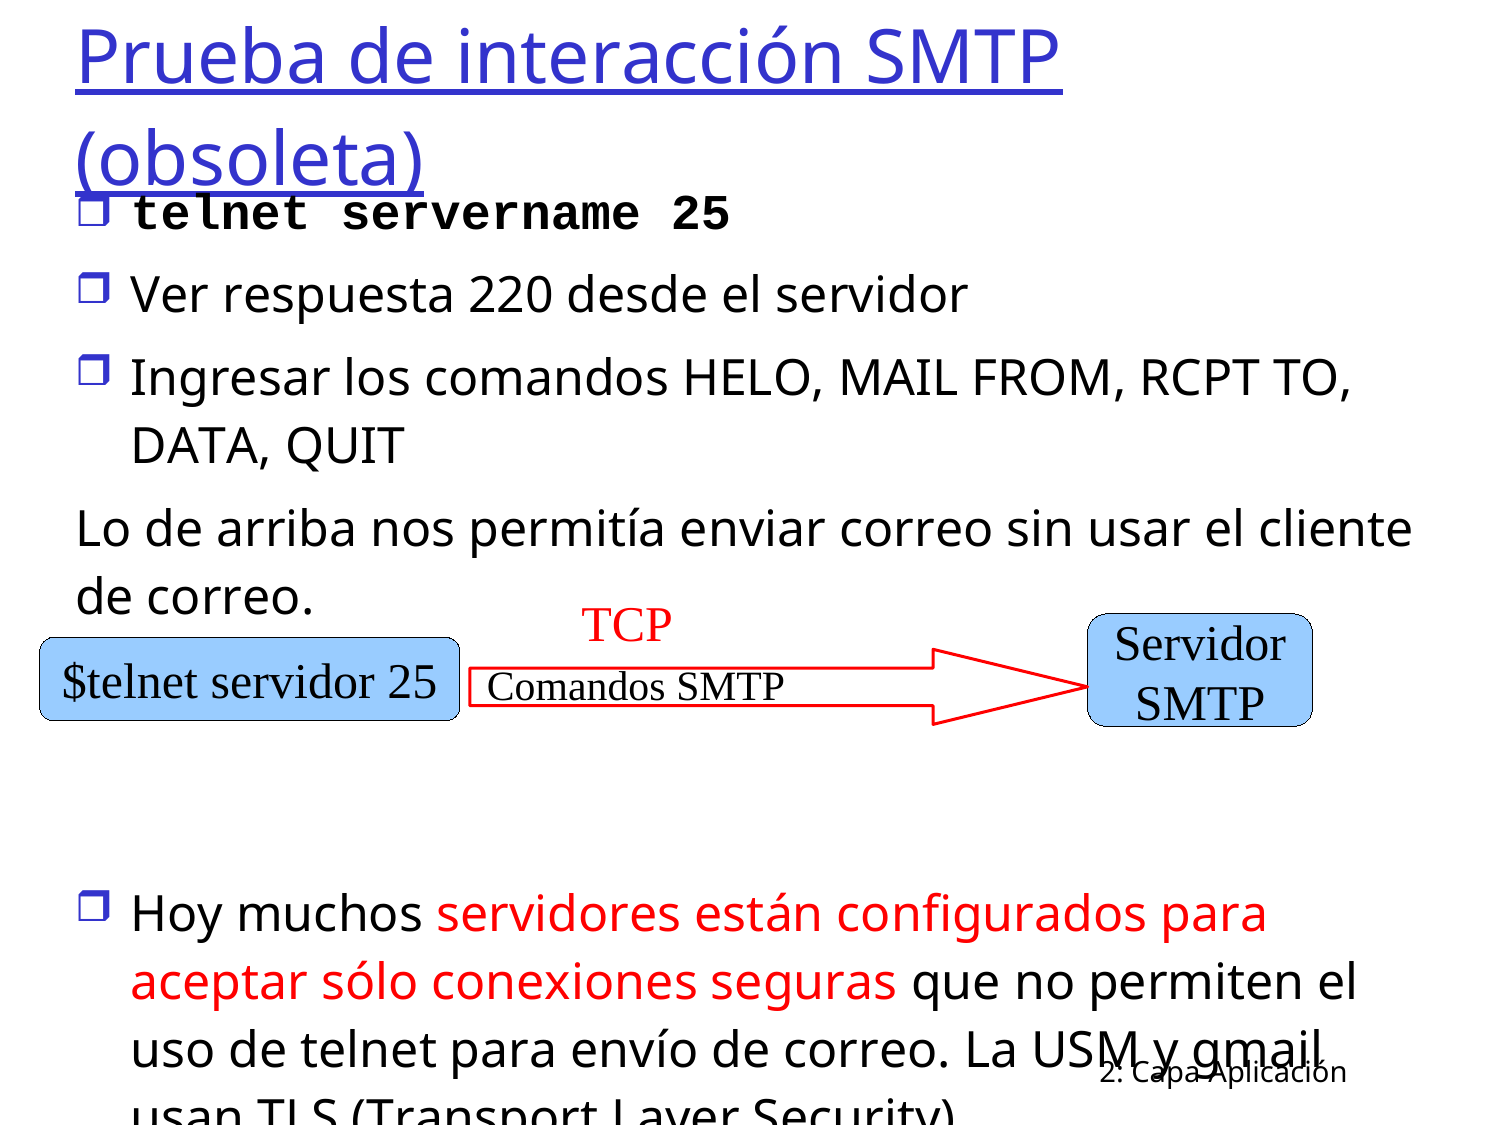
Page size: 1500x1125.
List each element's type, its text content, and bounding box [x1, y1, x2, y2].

text_box Comandos SMTP [472, 651, 801, 717]
text_box TCP [566, 584, 717, 651]
text_box $telnet servidor 25 [39, 637, 460, 721]
text_box Servidor SMTP [1087, 613, 1313, 727]
title Prueba de interacción SMTP (obsoleta) [75, 30, 1426, 181]
list telnet servername 25 Ver respuesta 220 desde el servidor Ingresar los comandos HELO, MAIL FROM, RCPT TO, DATA, QUIT Lo de arriba nos permitía enviar correo sin usar el cliente de correo. Hoy muchos servidores están configurados para aceptar sólo conexiones seguras que no permiten el uso de telnet para envío de correo. La USM y gmail usan TLS (Transport Layer Security) [75, 187, 1426, 1041]
